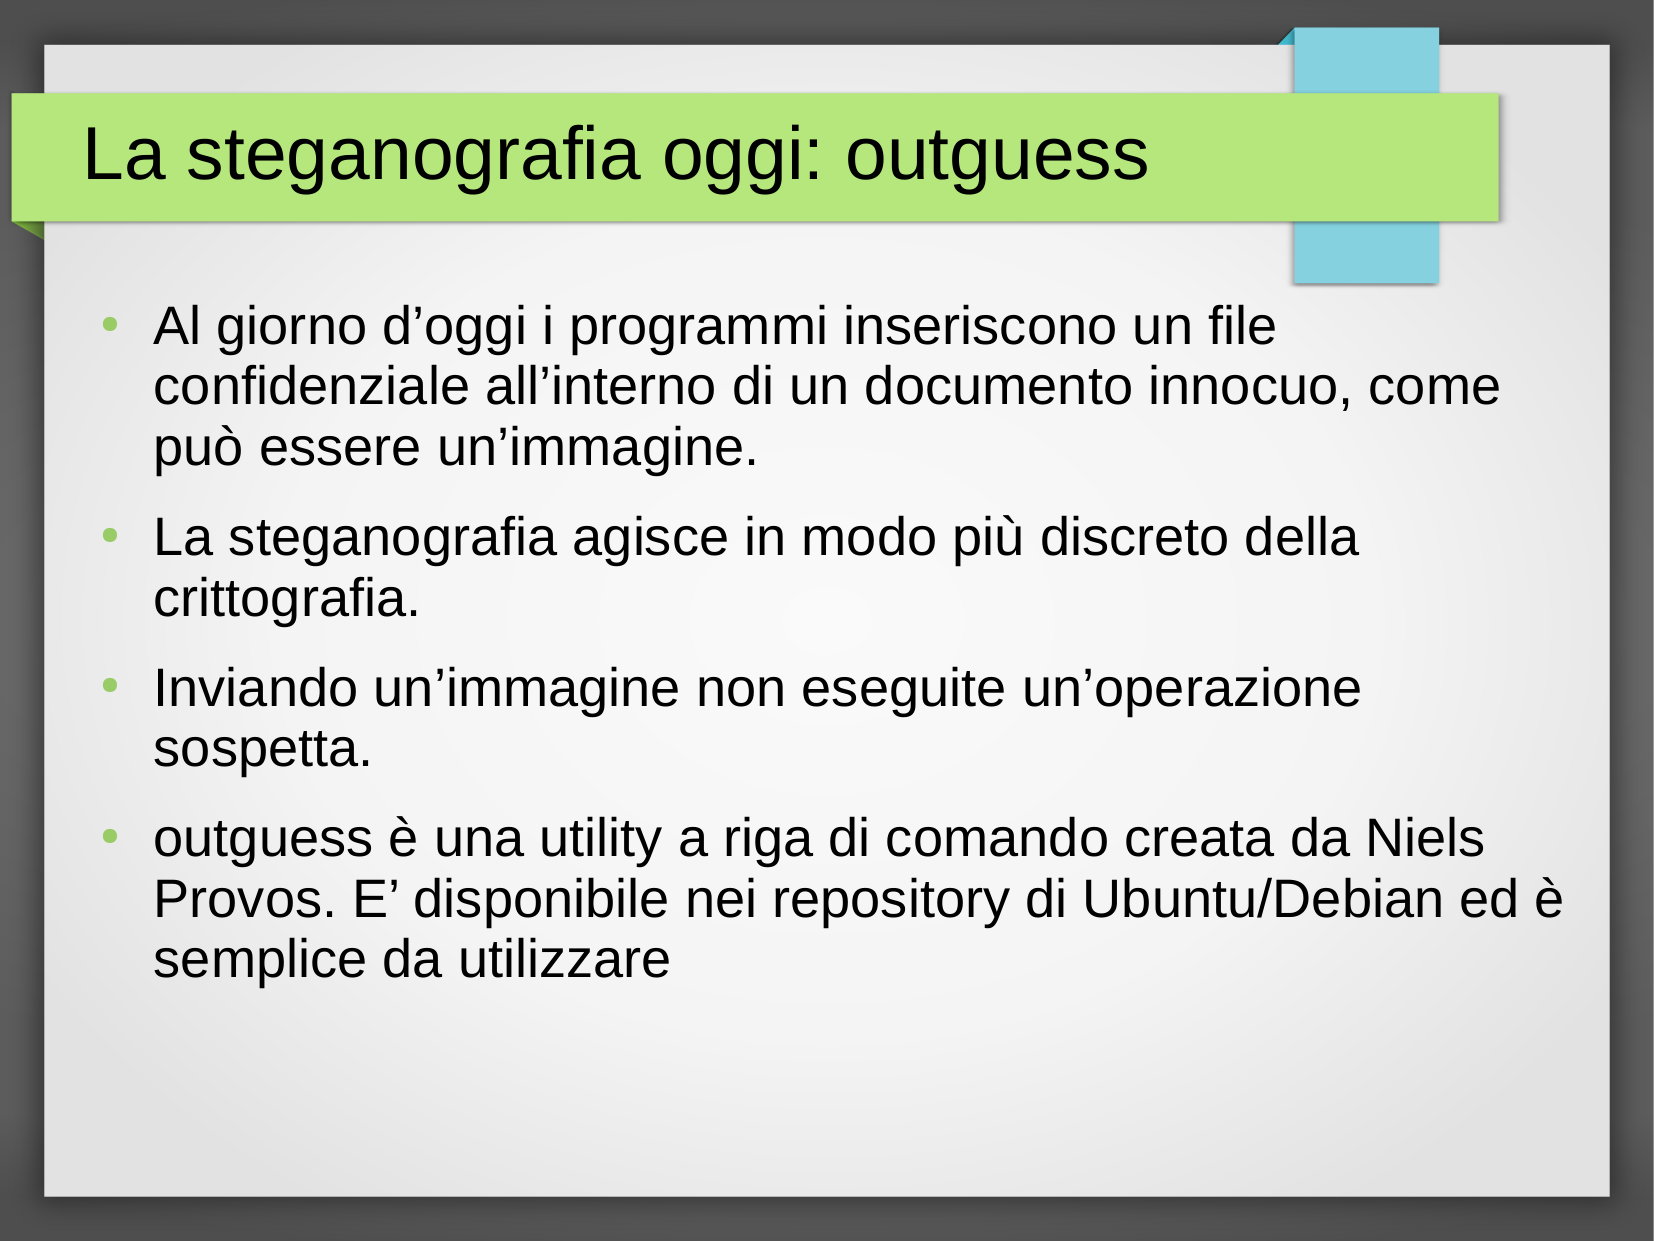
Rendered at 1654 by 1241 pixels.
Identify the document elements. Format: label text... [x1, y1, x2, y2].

title La steganografia oggi: outguess [82, 70, 1264, 238]
picture [0, 0, 1654, 1241]
list Al giorno d’oggi i programmi inseriscono un file confidenziale all’interno di un documento innocuo, come può essere un’immagine. La steganografia agisce in modo più discreto della crittografia. Inviando un’immagine non eseguite un’operazione sospetta. outguess è una utility a riga di comando creata da Niels Provos. E’ disponibile nei repository di Ubuntu/Debian ed è semplice da utilizzare [82, 295, 1571, 1015]
